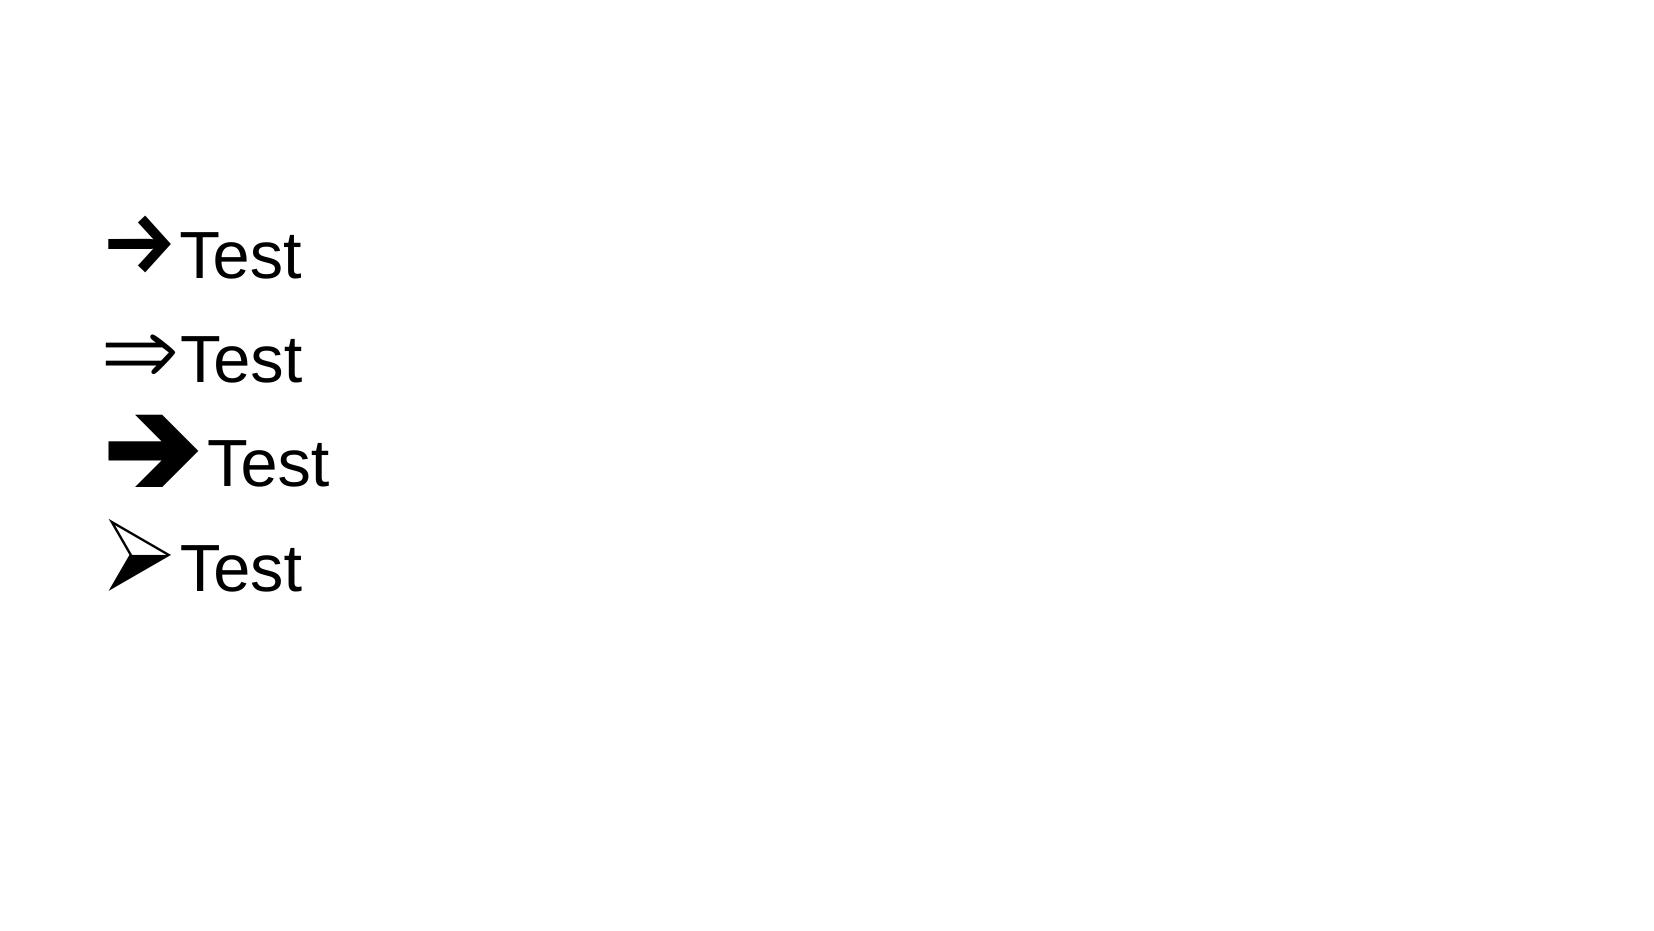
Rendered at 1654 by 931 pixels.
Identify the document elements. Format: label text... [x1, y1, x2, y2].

list Test Test Test Test [82, 217, 1571, 758]
